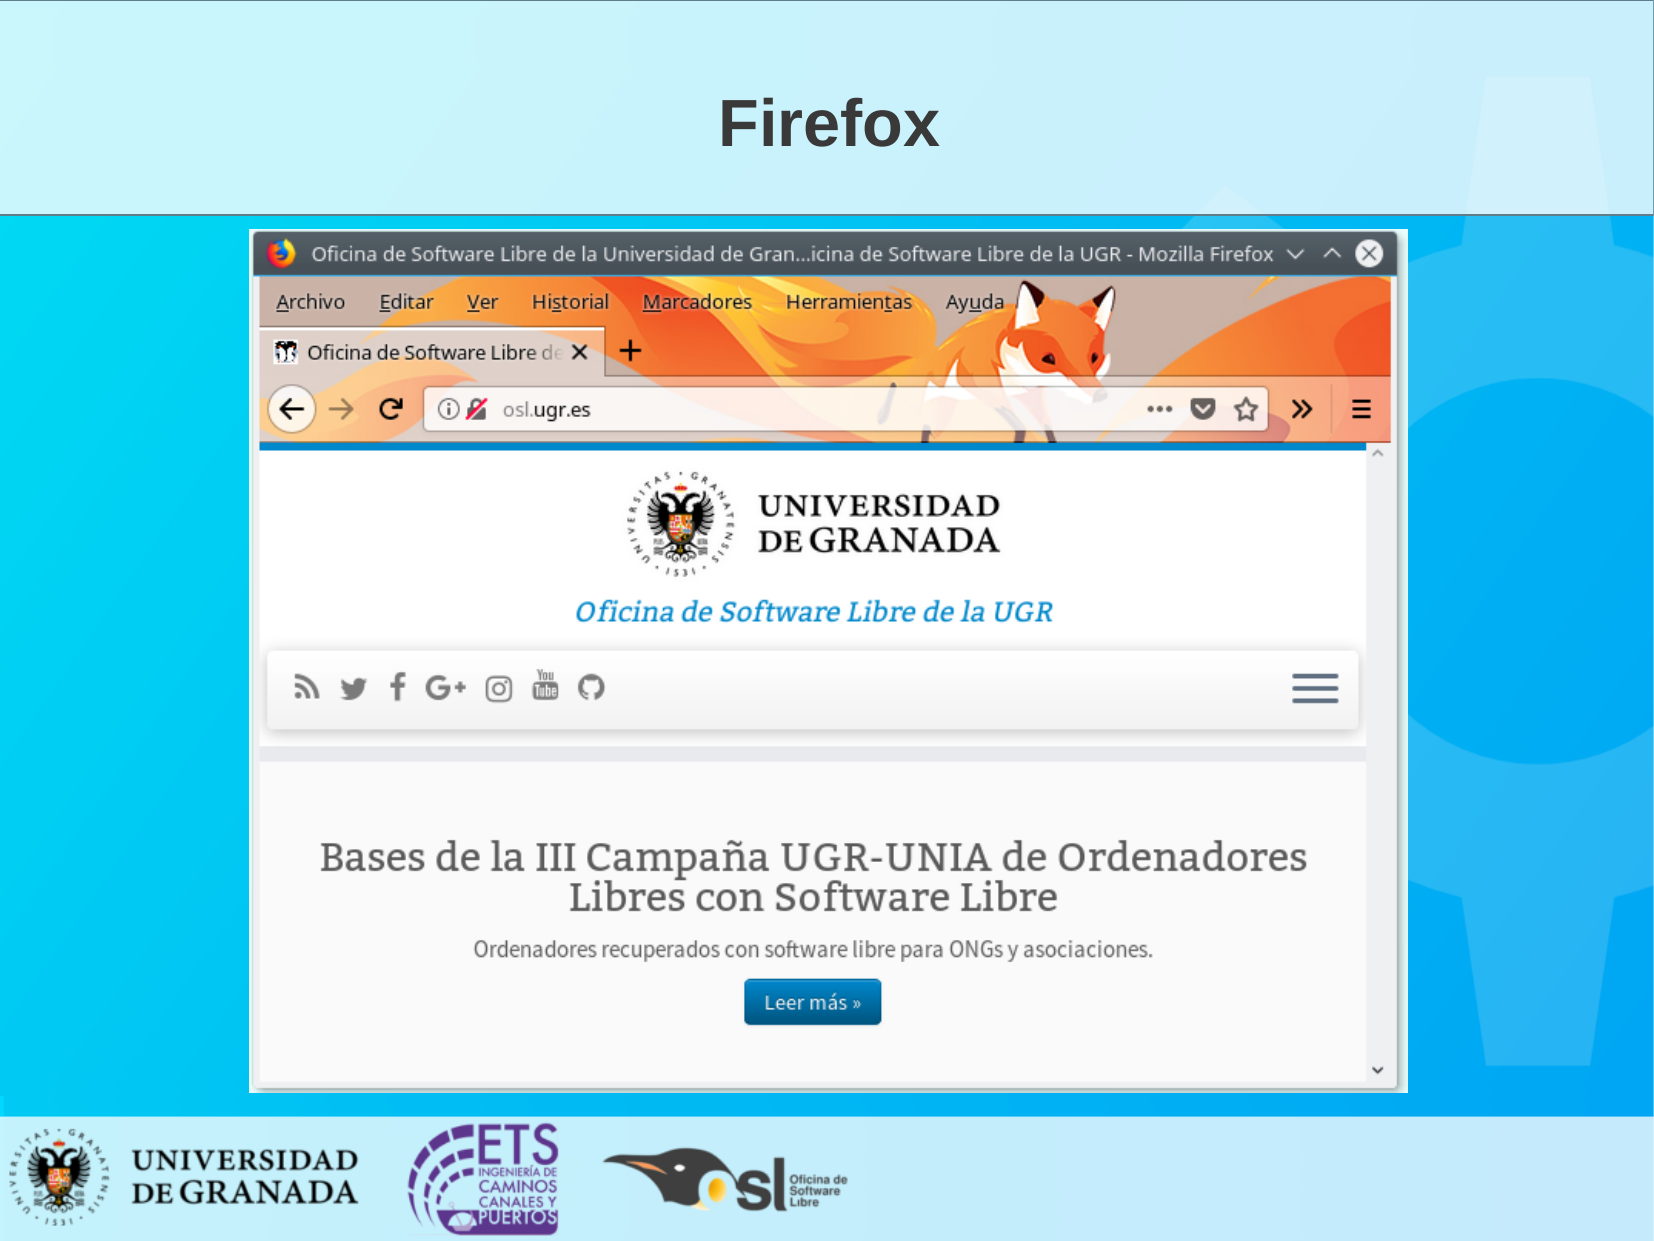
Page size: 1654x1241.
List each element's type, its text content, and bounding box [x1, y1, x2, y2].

picture [0, 216, 1654, 1241]
text_box Firefox [26, 24, 1634, 216]
